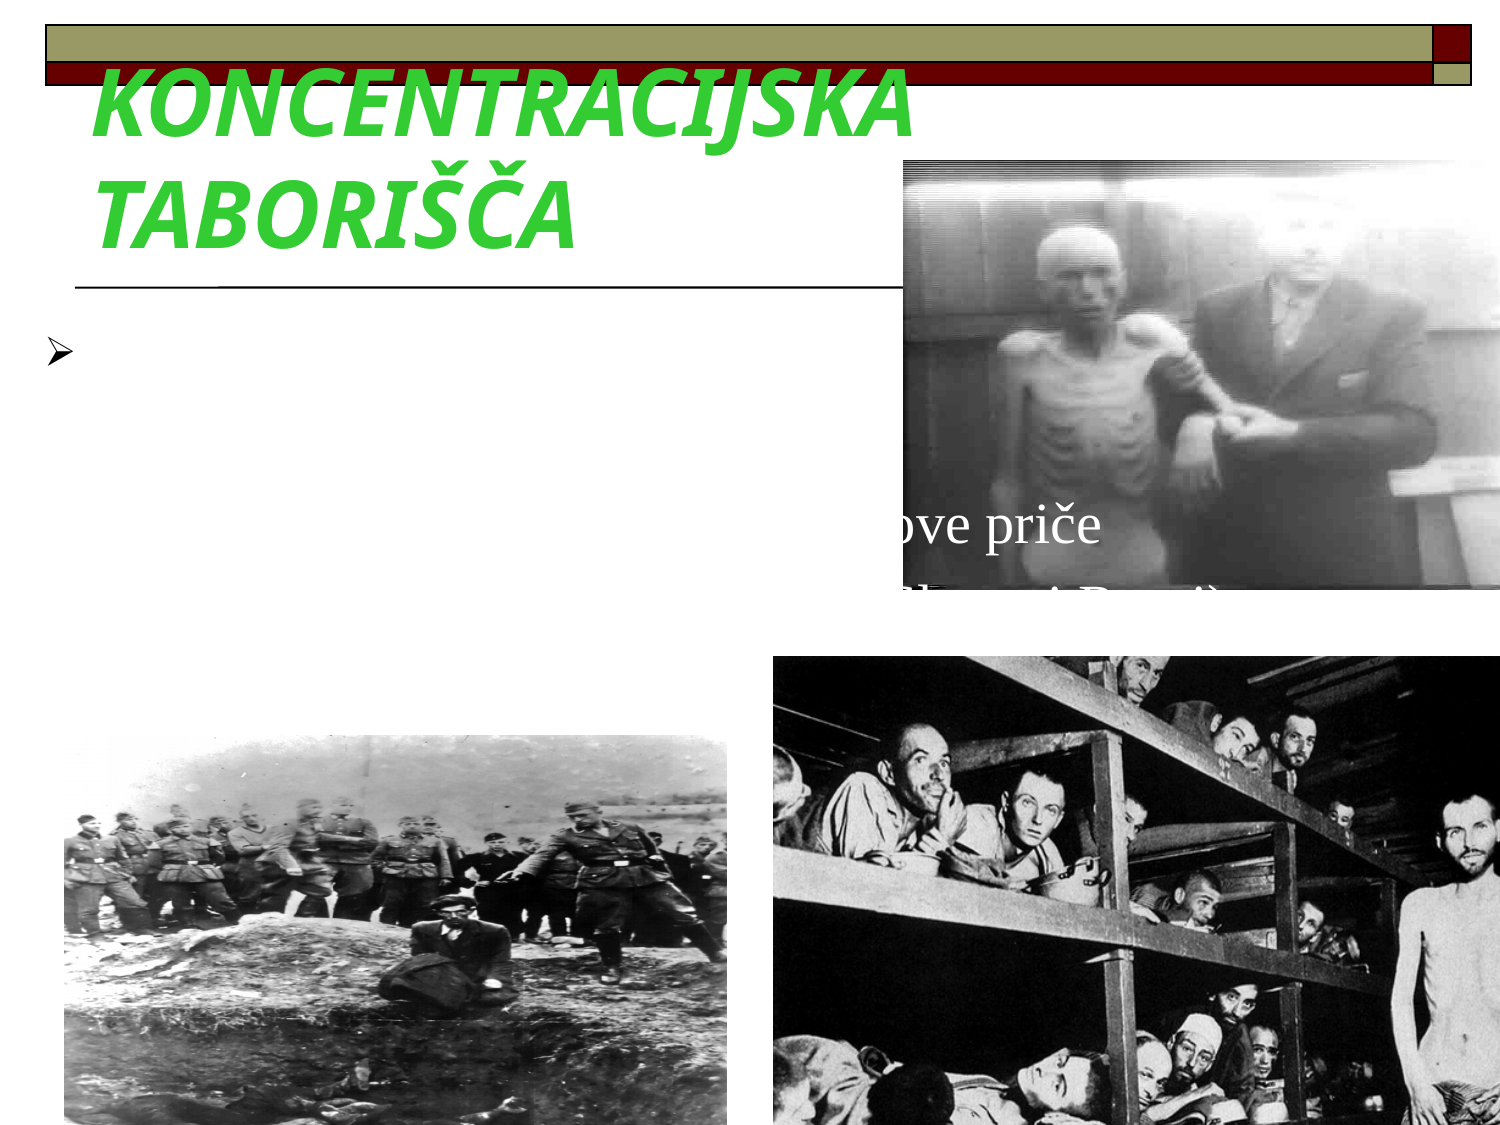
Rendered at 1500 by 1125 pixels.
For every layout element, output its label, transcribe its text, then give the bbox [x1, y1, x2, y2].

list Razlogi:kriminalci osebe odklonskega vedenja osebe judovske vere in Jehove priče osebe »neprimerne rase« (Slovani,Romi) nasprotniki režima [29, 314, 1430, 1030]
picture [903, 160, 1500, 591]
picture [773, 656, 1500, 1125]
title KONCENTRACIJSKA TABORIŠČA [75, 87, 1425, 275]
picture [64, 1030, 727, 1125]
